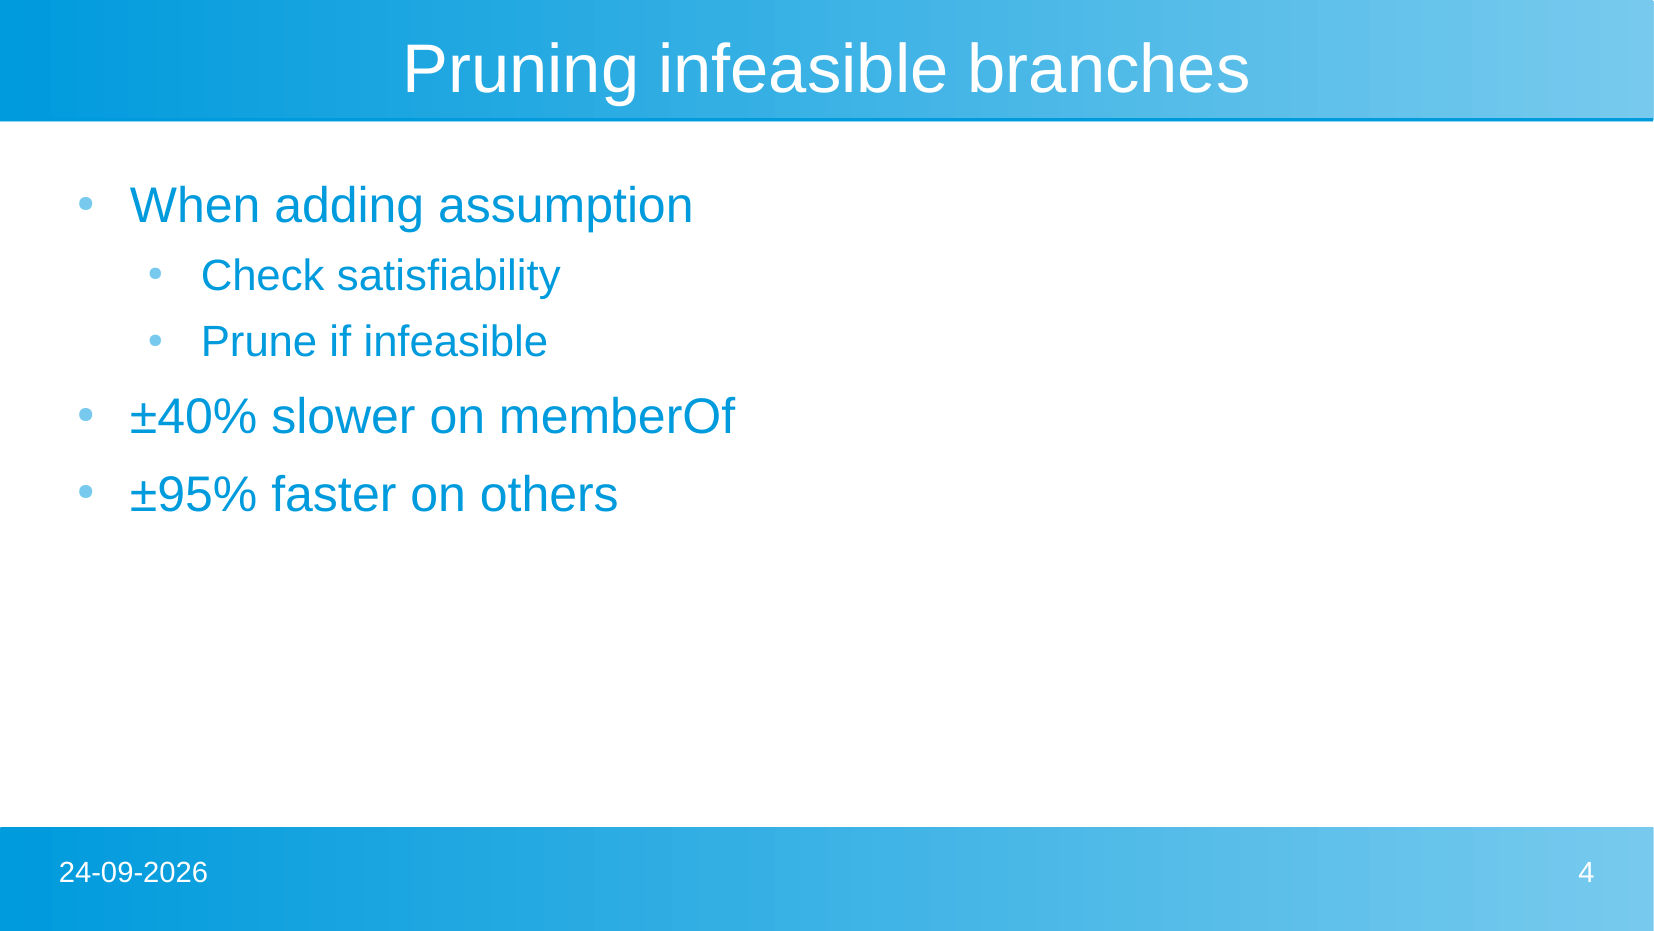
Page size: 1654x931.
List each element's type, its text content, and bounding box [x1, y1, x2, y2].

title Pruning infeasible branches [59, 29, 1595, 108]
list When adding assumption Check satisfiability Prune if infeasible ±40% slower on memberOf ±95% faster on others [59, 177, 1595, 768]
